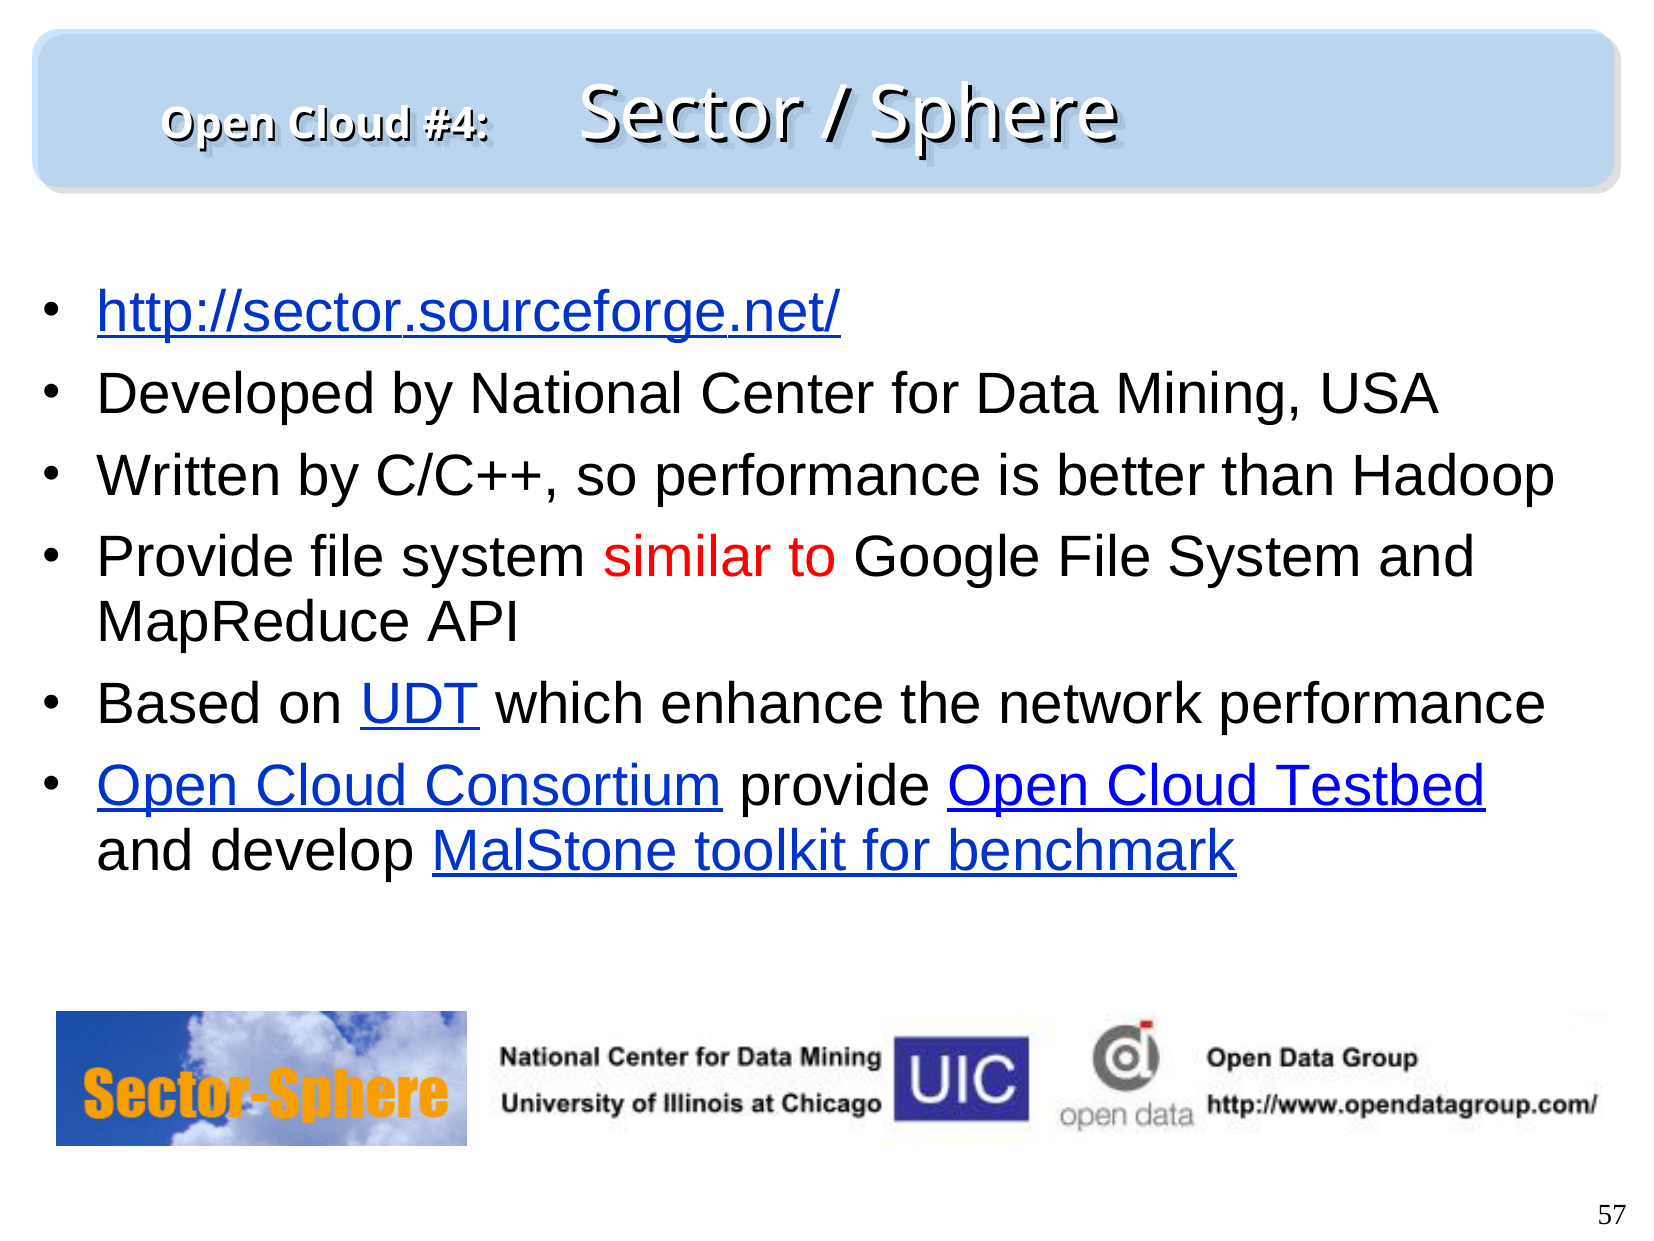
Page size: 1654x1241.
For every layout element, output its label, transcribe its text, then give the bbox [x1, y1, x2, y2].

text_box http://sector.sourceforge.net/ Developed by National Center for Data Mining, USA Written by C/C++, so performance is better than Hadoop Provide file system similar to Google File System and MapReduce API Based on UDT which enhance the network performance Open Cloud Consortium provide Open Cloud Testbed and develop MalStone toolkit for benchmark [40, 275, 1594, 1038]
picture [473, 1013, 1616, 1149]
text_box Open Cloud #4: Sector / Sphere [32, 29, 1615, 188]
picture [56, 1011, 467, 1146]
